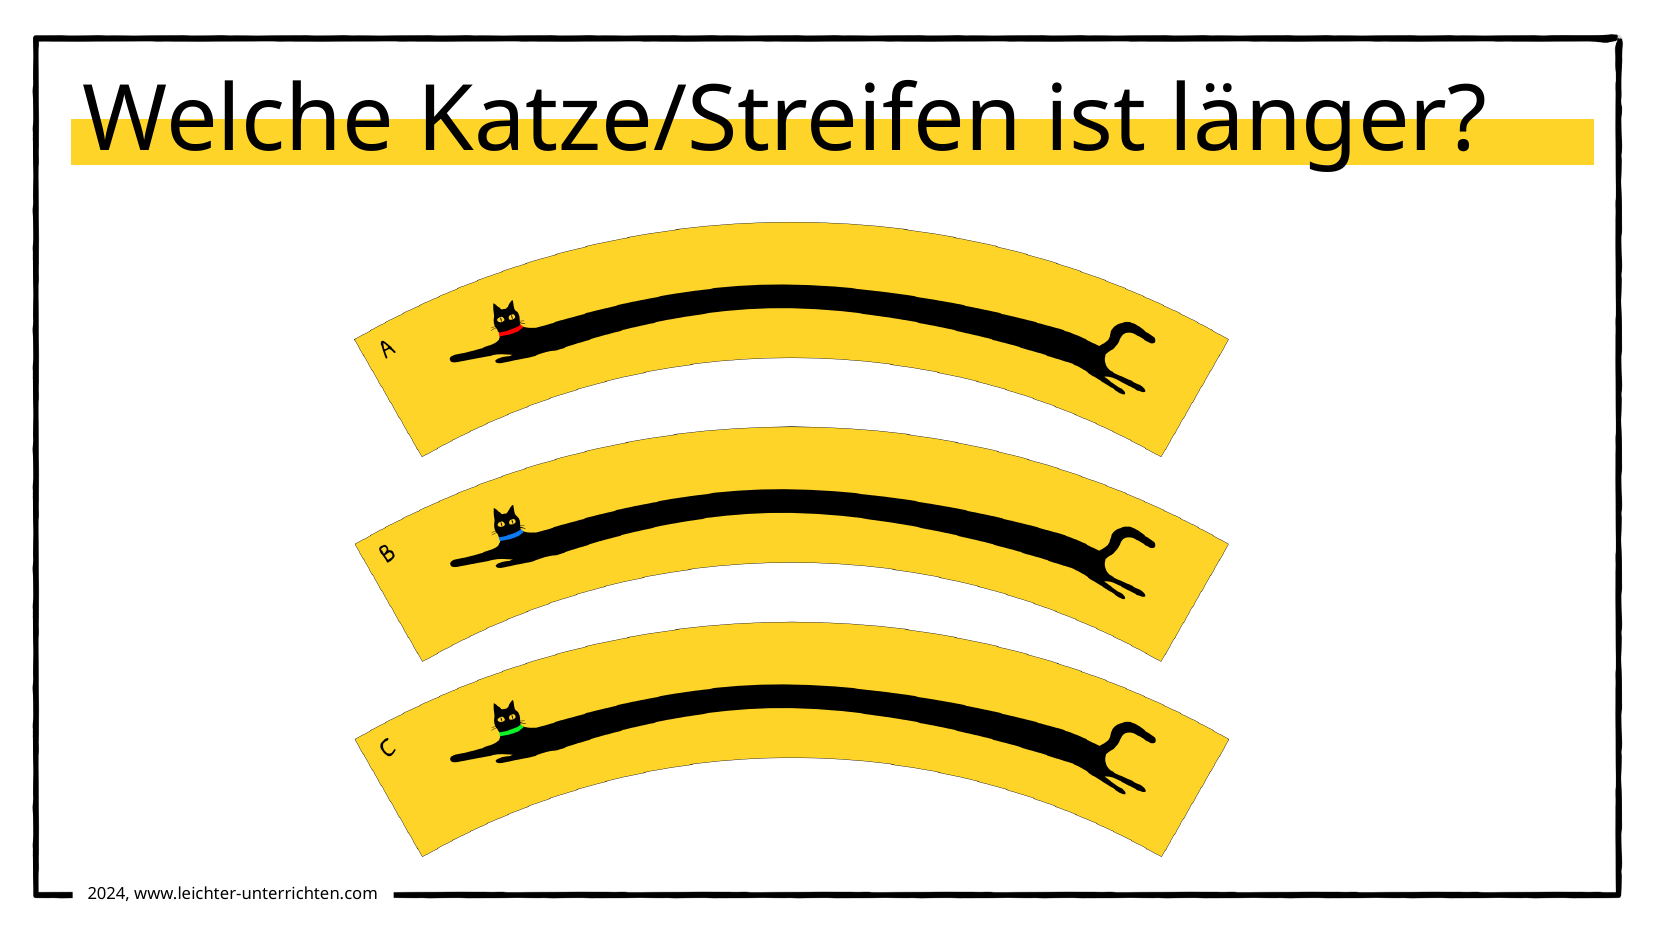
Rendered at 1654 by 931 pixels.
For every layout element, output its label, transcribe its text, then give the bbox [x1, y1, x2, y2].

picture [29, 32, 1625, 901]
title Welche Katze/Streifen ist länger? [82, 0, 1654, 241]
